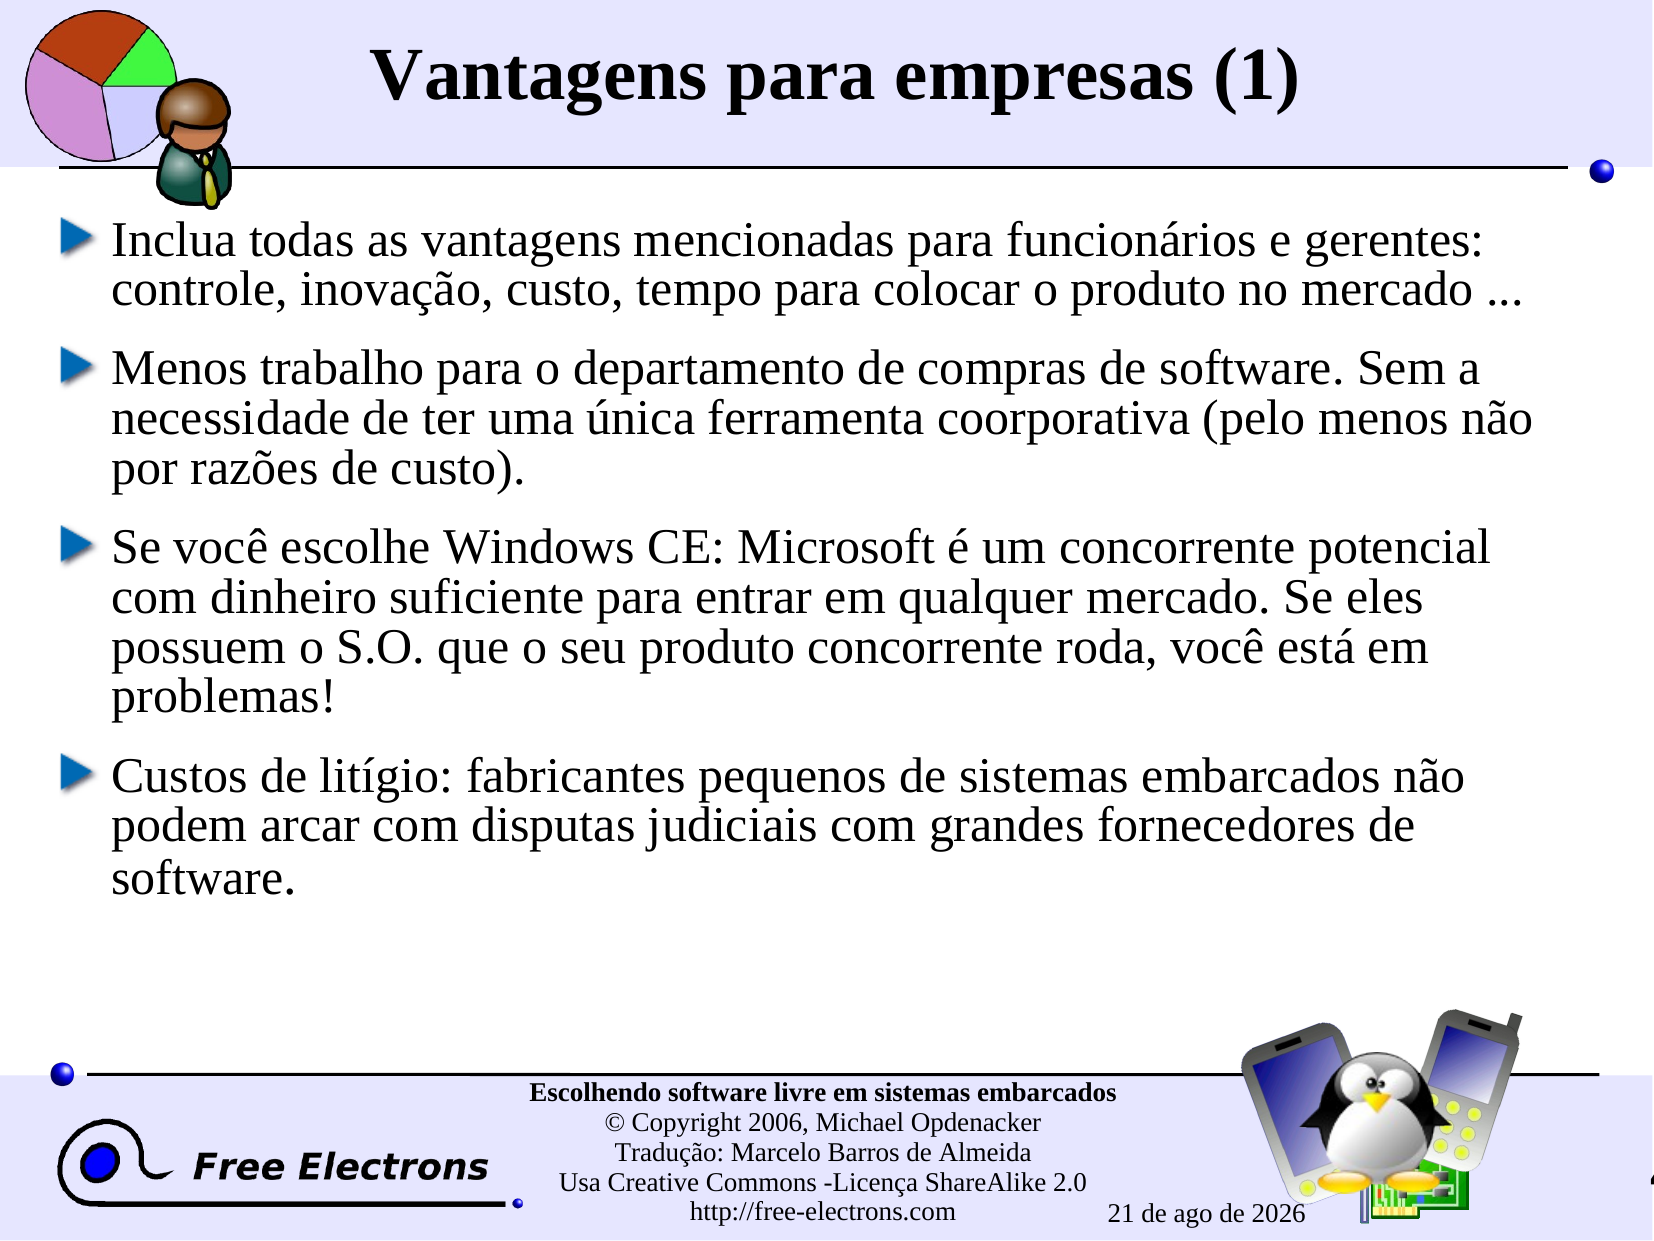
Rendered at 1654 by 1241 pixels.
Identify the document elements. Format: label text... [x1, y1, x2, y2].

picture [1231, 1067, 1520, 1241]
list Inclua todas as vantagens mencionadas para funcionários e gerentes: controle, inovação, custo, tempo para colocar o produto no mercado ... Menos trabalho para o departamento de compras de software. Sem a necessidade de ter uma única ferramenta coorporativa (pelo menos não por razões de custo). Se você escolhe Windows CE: Microsoft é um concorrente potencial com dinheiro suficiente para entrar em qualquer mercado. Se eles possuem o S.O. que o seu produto concorrente roda, você está em problemas! Custos de litígio: fabricantes pequenos de sistemas embarcados não podem arcar com disputas judiciais com grandes fornecedores de software. [40, 216, 1586, 1067]
picture [50, 1108, 527, 1216]
title Vantagens para empresas (1) [232, 25, 1603, 124]
picture [25, 10, 232, 210]
